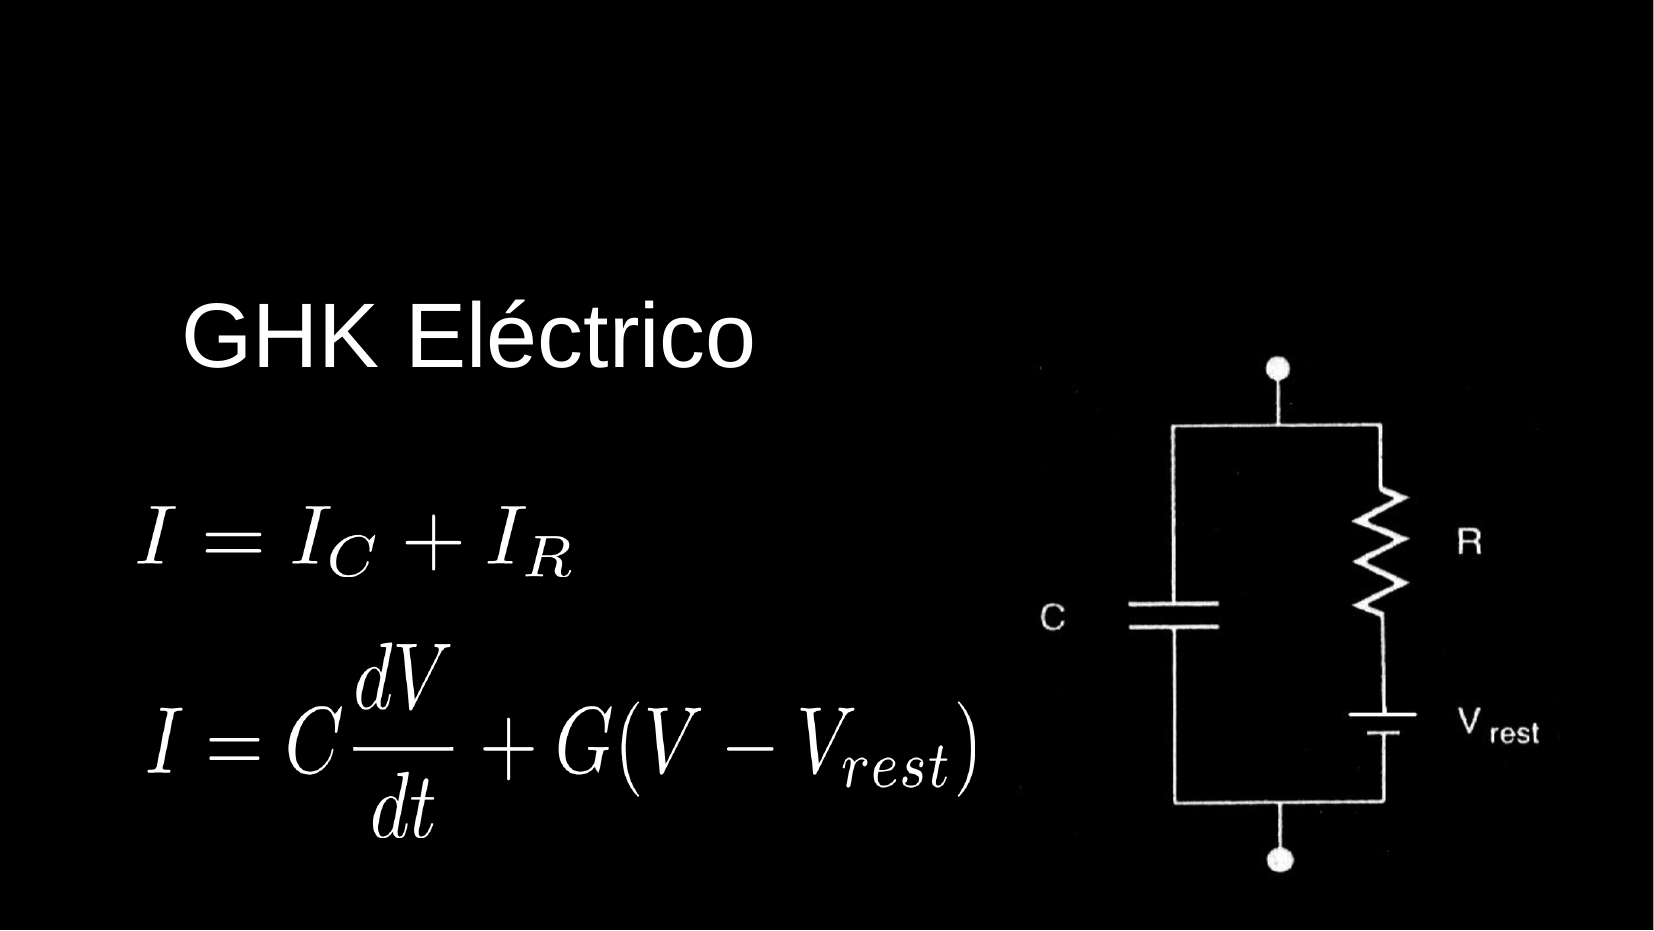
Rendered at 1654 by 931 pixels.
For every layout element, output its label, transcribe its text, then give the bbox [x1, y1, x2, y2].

picture [1007, 354, 1565, 883]
title GHK Eléctrico [23, 258, 916, 414]
picture [147, 642, 975, 838]
picture [118, 501, 591, 584]
